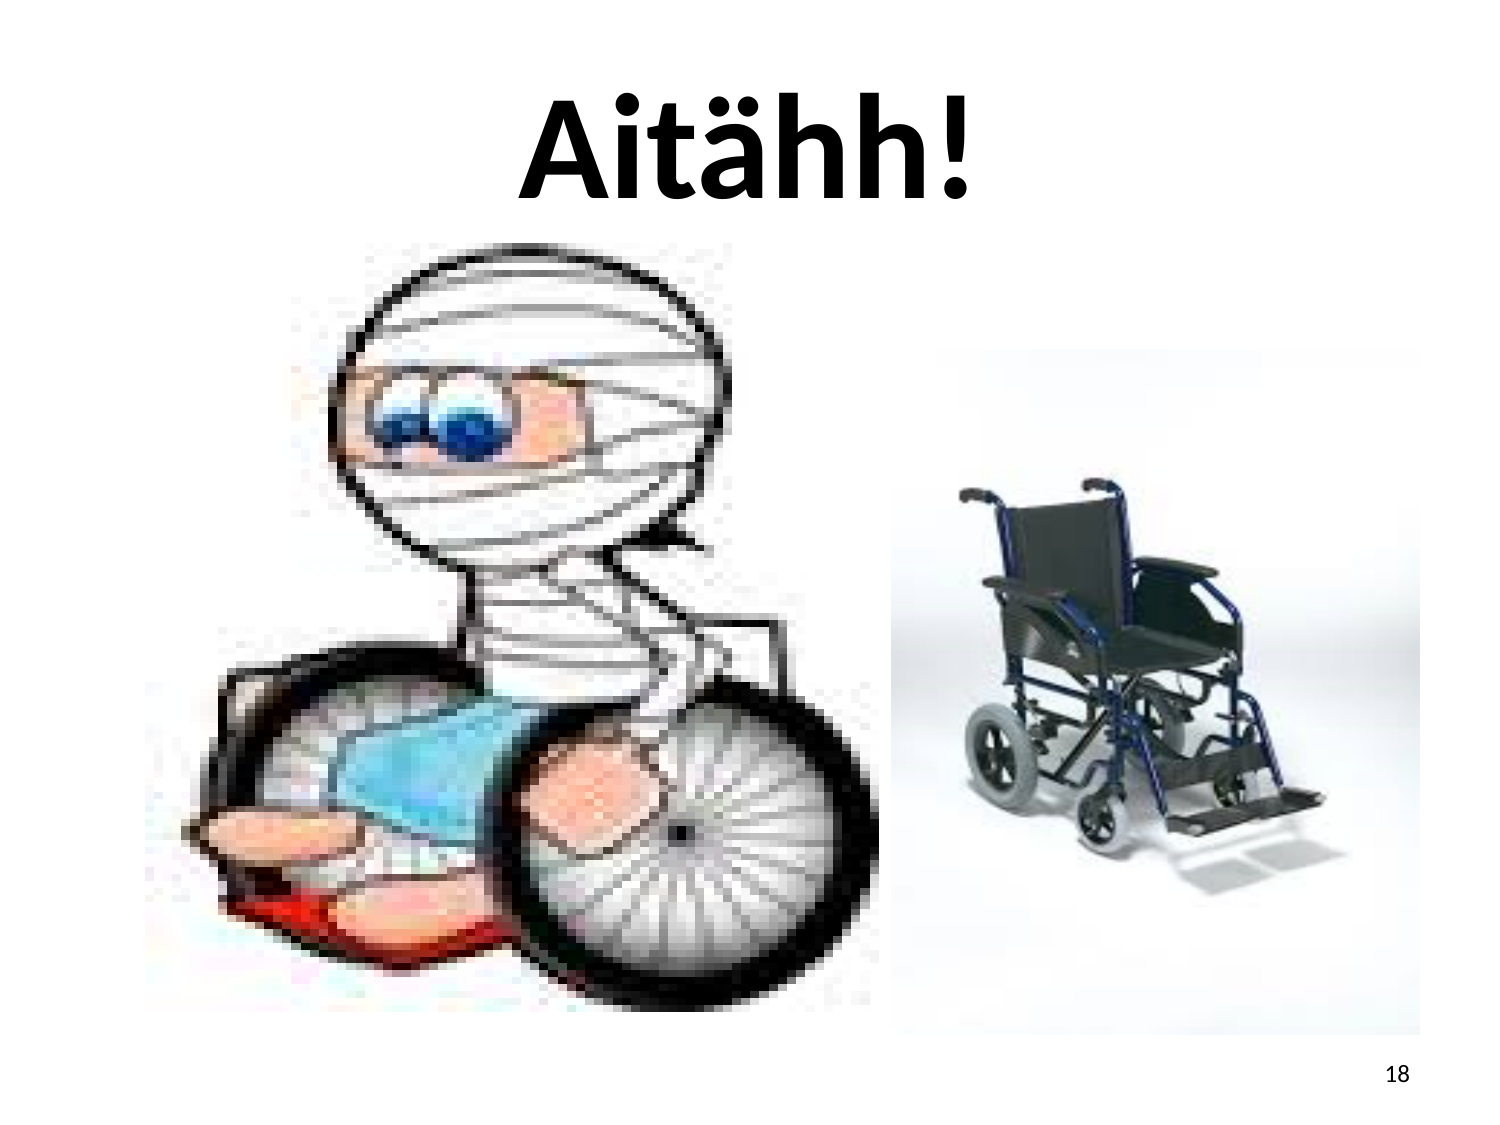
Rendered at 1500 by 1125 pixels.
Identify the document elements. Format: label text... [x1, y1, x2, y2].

text_box <number> [1074, 1042, 1425, 1103]
text_box Aitähh! [75, 45, 1425, 233]
picture [145, 243, 1420, 1035]
